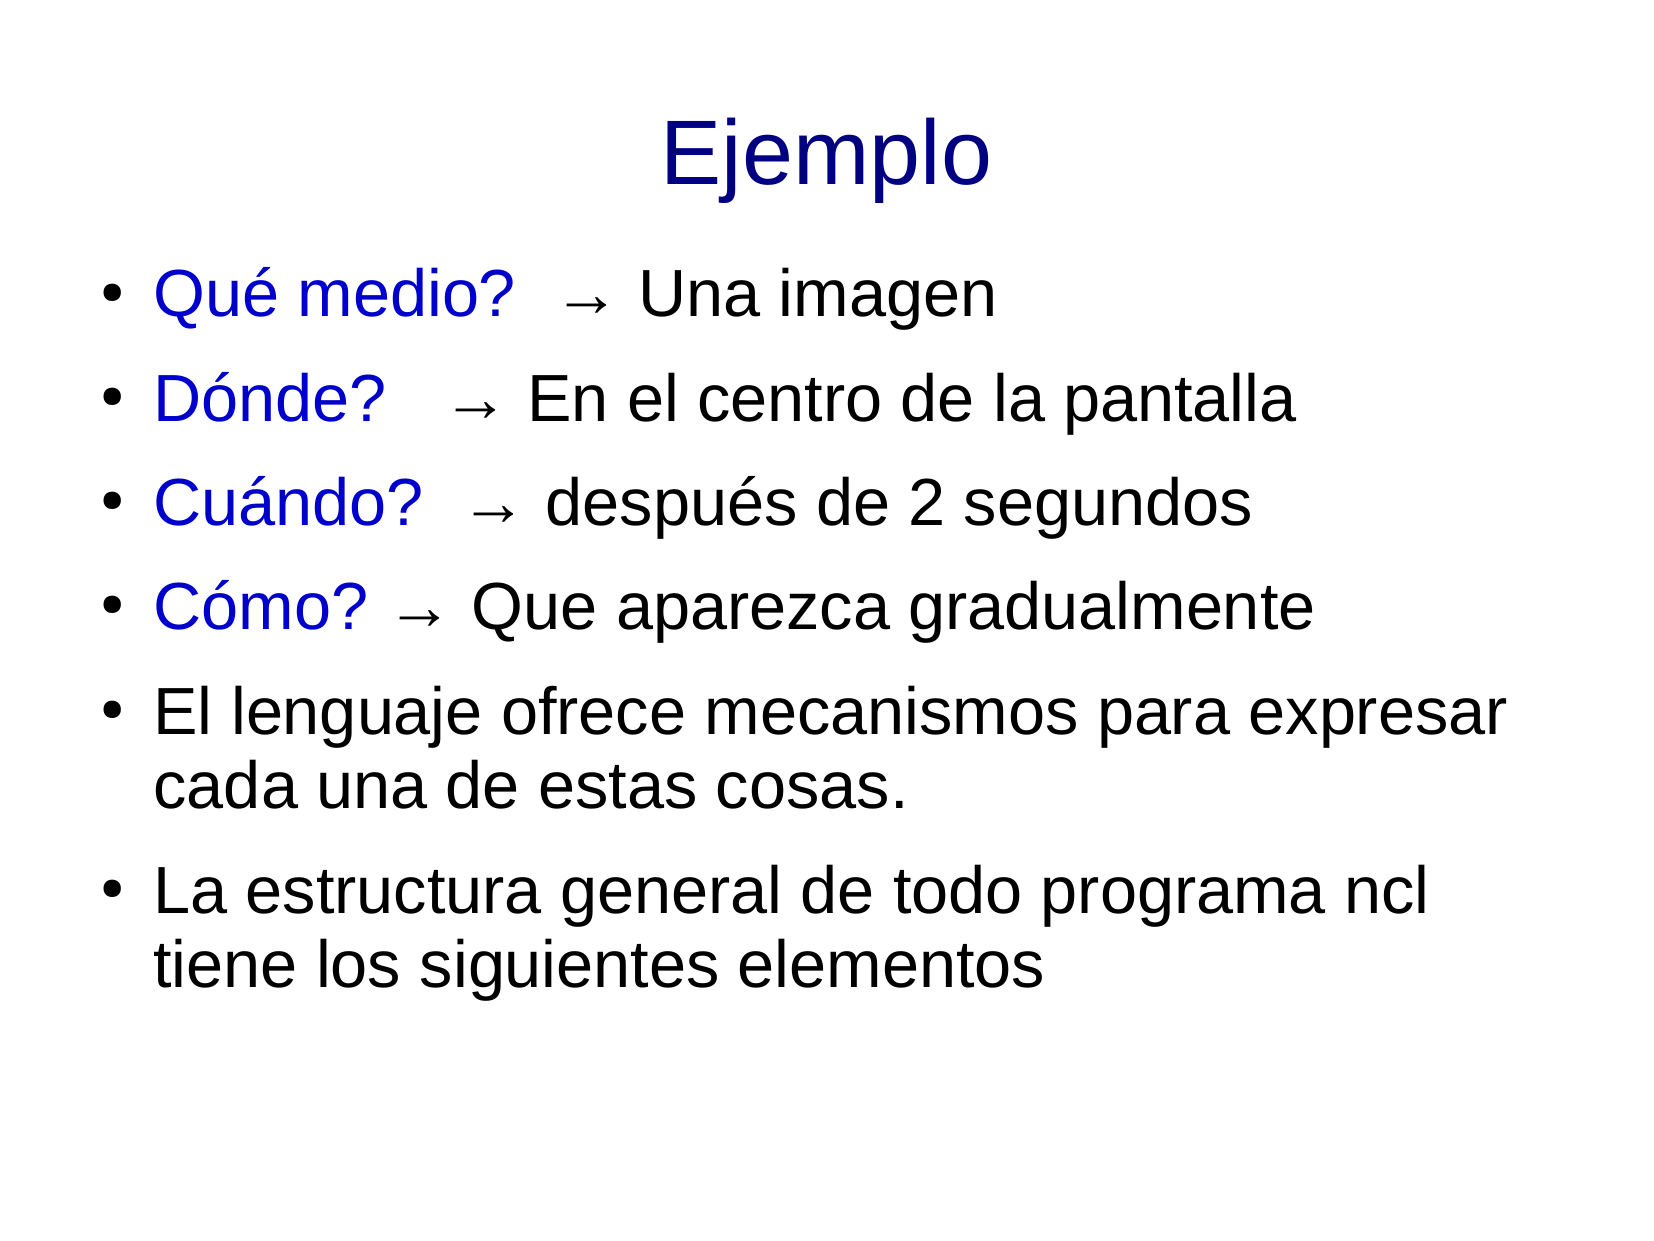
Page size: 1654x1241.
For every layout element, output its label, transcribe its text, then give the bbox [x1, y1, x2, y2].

list Qué medio? → Una imagen Dónde? → En el centro de la pantalla Cuándo? → después de 2 segundos Cómo? → Que aparezca gradualmente El lenguaje ofrece mecanismos para expresar cada una de estas cosas. La estructura general de todo programa ncl tiene los siguientes elementos [82, 256, 1538, 1122]
title Ejemplo [82, 49, 1571, 257]
